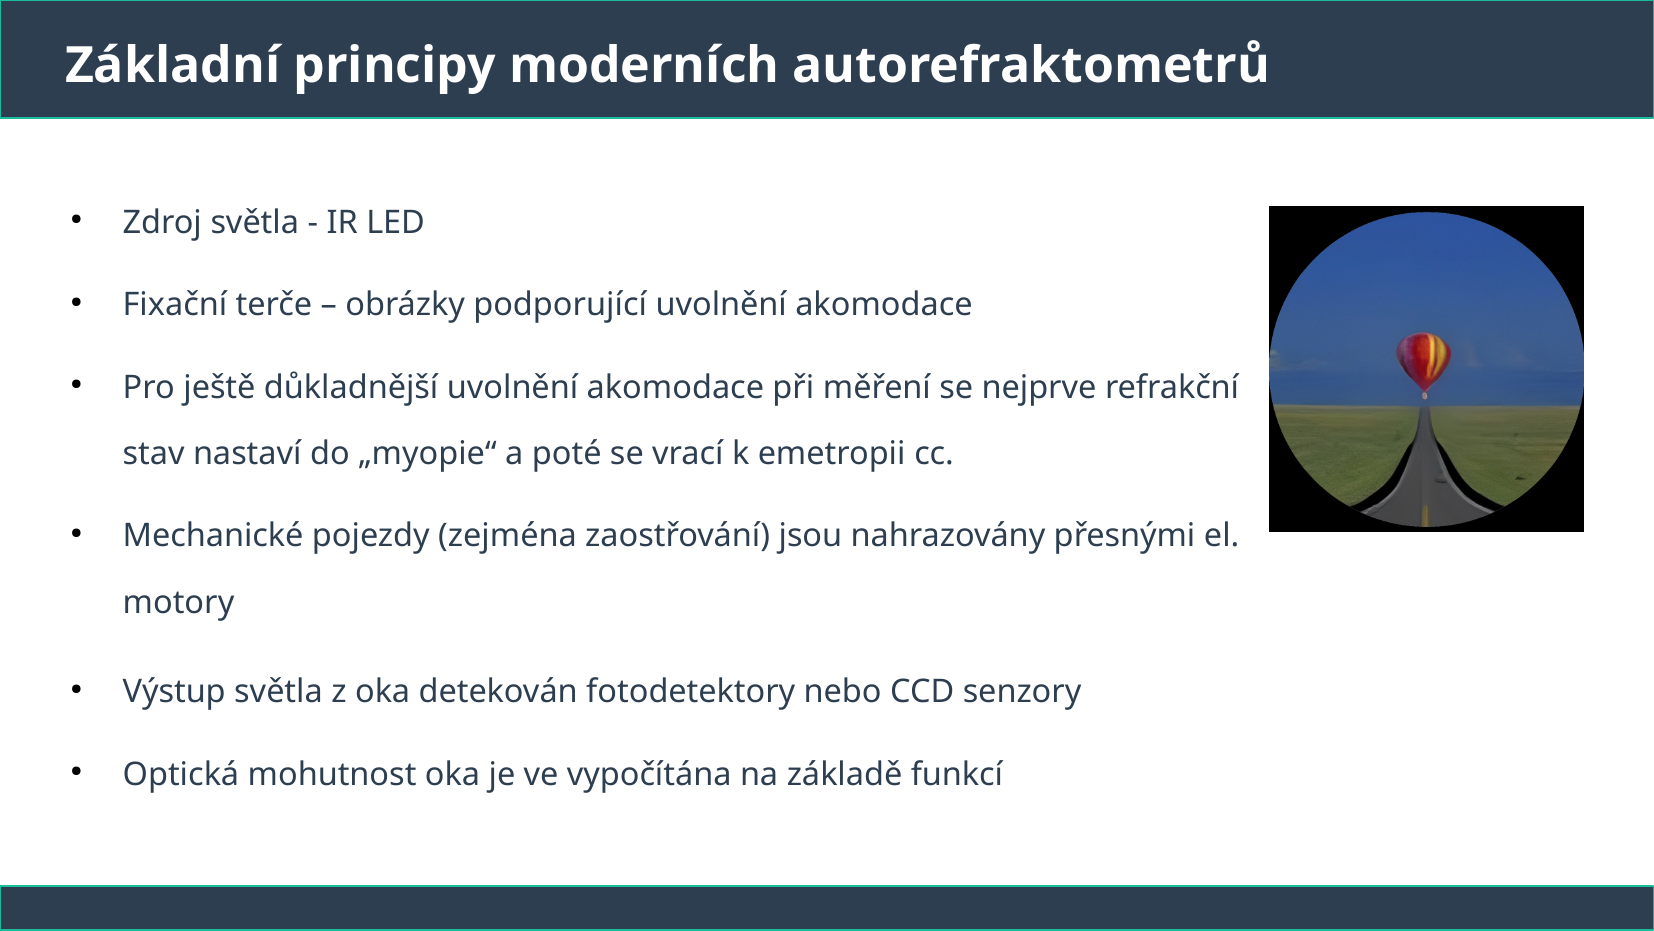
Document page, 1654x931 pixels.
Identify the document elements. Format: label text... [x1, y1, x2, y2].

list Zdroj světla - IR LED Fixační terče – obrázky podporující uvolnění akomodace Pro ještě důkladnější uvolnění akomodace při měření se nejprve refrakční stav nastaví do „myopie“ a poté se vrací k emetropii cc. Mechanické pojezdy (zejména zaostřování) jsou nahrazovány přesnými el. motory Výstup světla z oka detekován fotodetektory nebo CCD senzory Optická mohutnost oka je ve vypočítána na základě funkcí [53, 176, 1270, 798]
title Základní principy moderních autorefraktometrů [64, 7, 1601, 119]
picture [1269, 206, 1584, 532]
